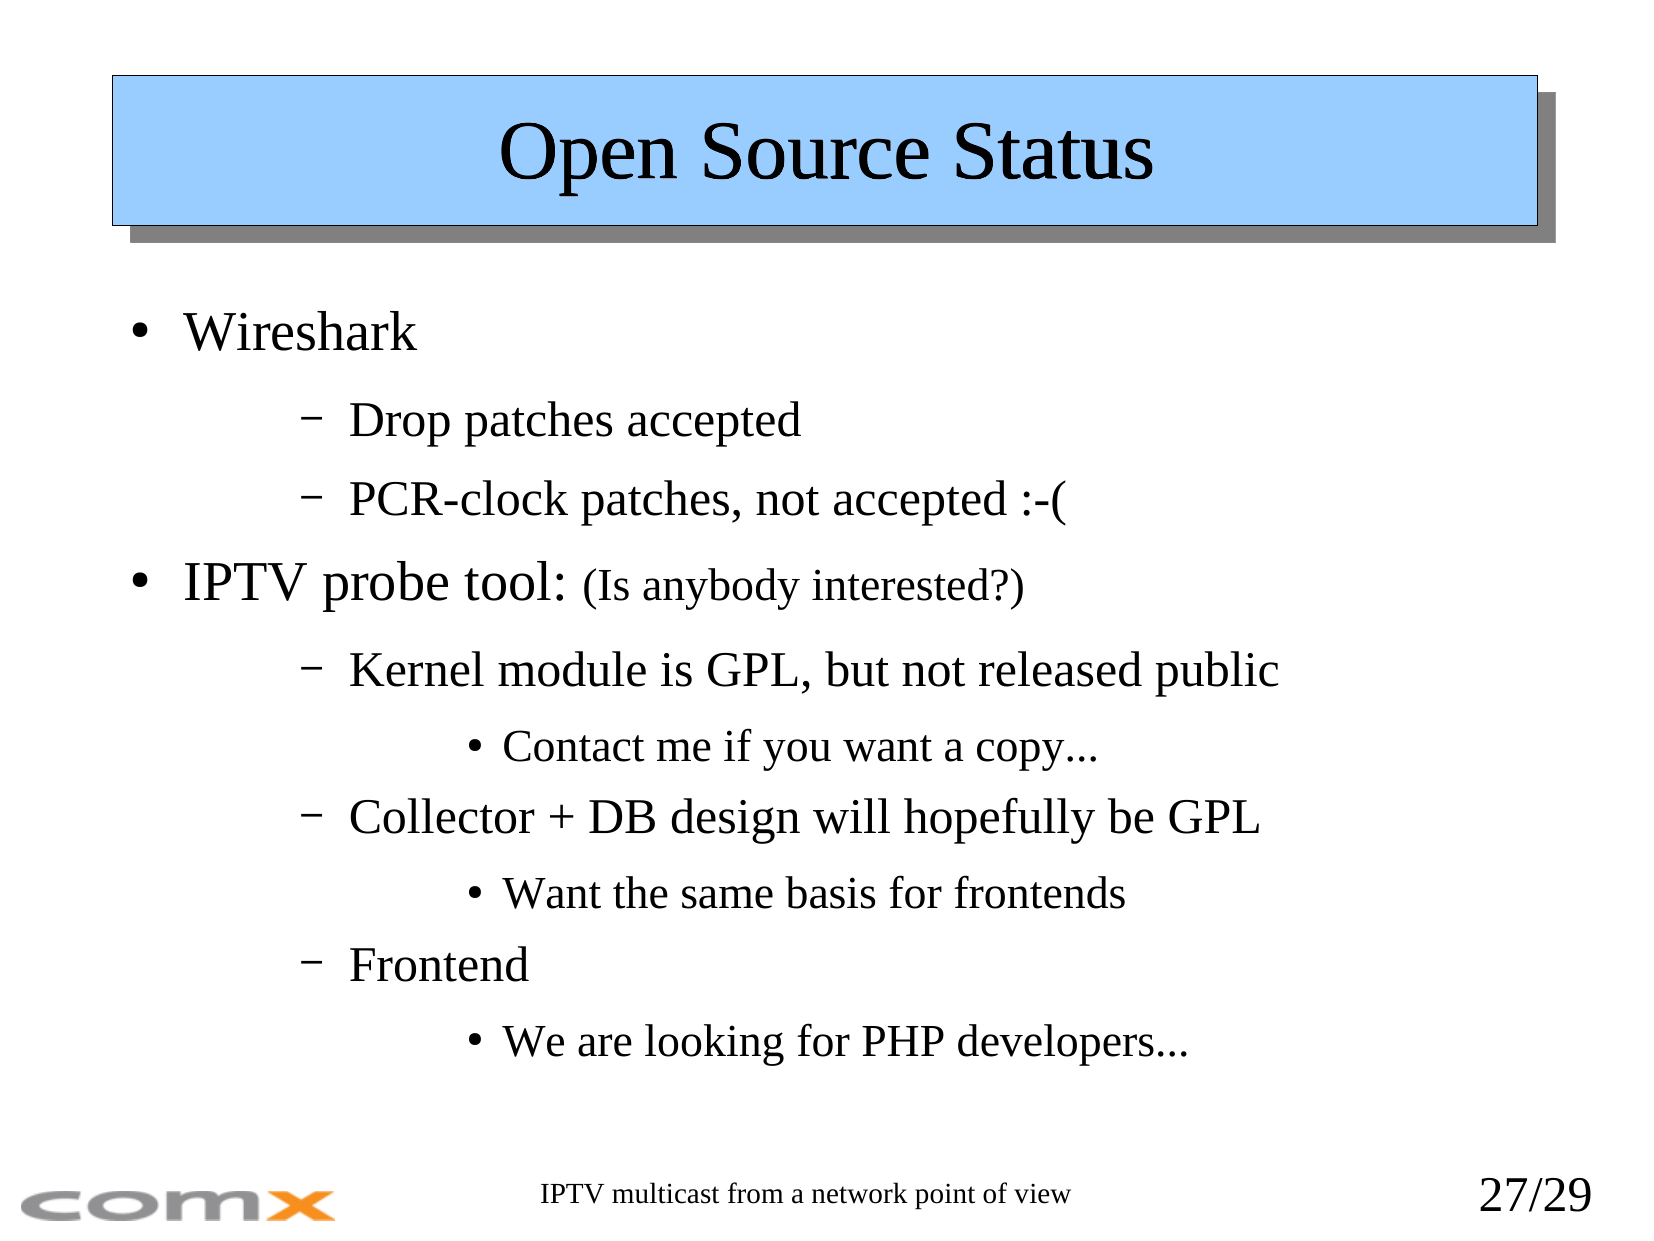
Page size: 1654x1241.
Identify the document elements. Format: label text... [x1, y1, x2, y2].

picture [21, 1191, 335, 1221]
list Wireshark Drop patches accepted PCR-clock patches, not accepted :-( IPTV probe tool: (Is anybody interested?) Kernel module is GPL, but not released public Contact me if you want a copy... Collector + DB design will hopefully be GPL Want the same basis for frontends Frontend We are looking for PHP developers... [112, 300, 1538, 1067]
title Open Source Status [116, 90, 1538, 211]
